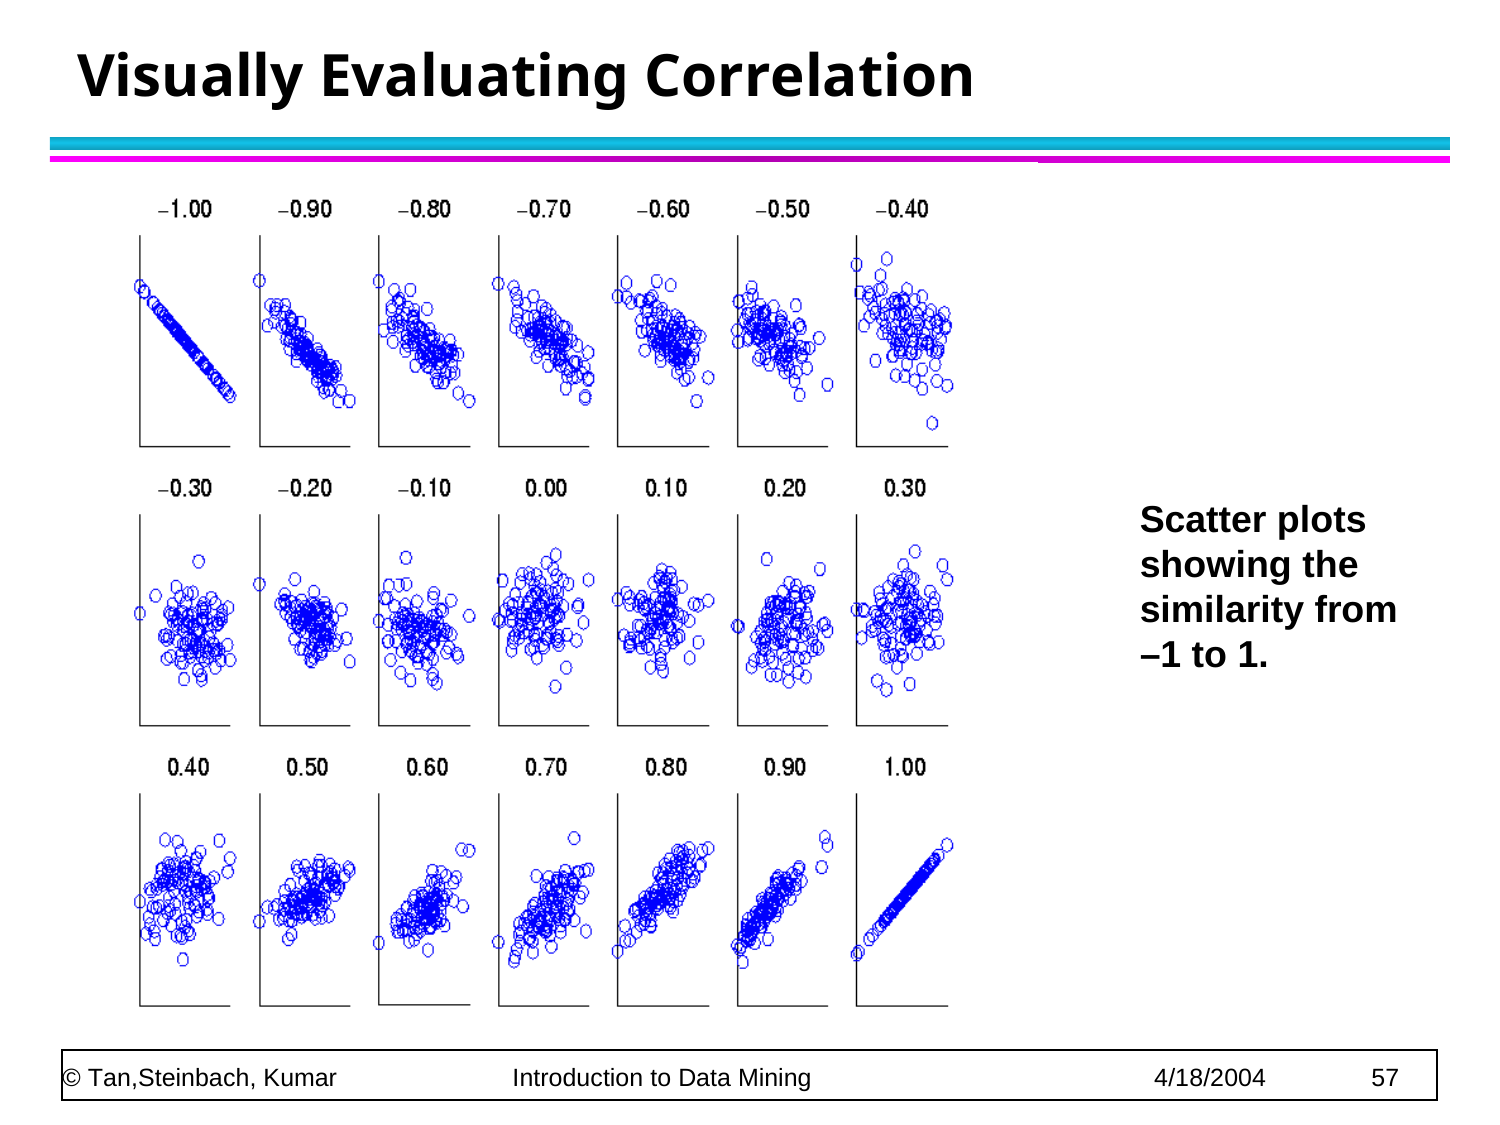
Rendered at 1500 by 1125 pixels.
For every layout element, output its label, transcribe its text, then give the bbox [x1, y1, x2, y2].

title Visually Evaluating Correlation [62, 24, 1421, 116]
text_box Scatter plots showing the similarity from –1 to 1. [1125, 487, 1426, 683]
chart [37, 162, 1038, 1046]
